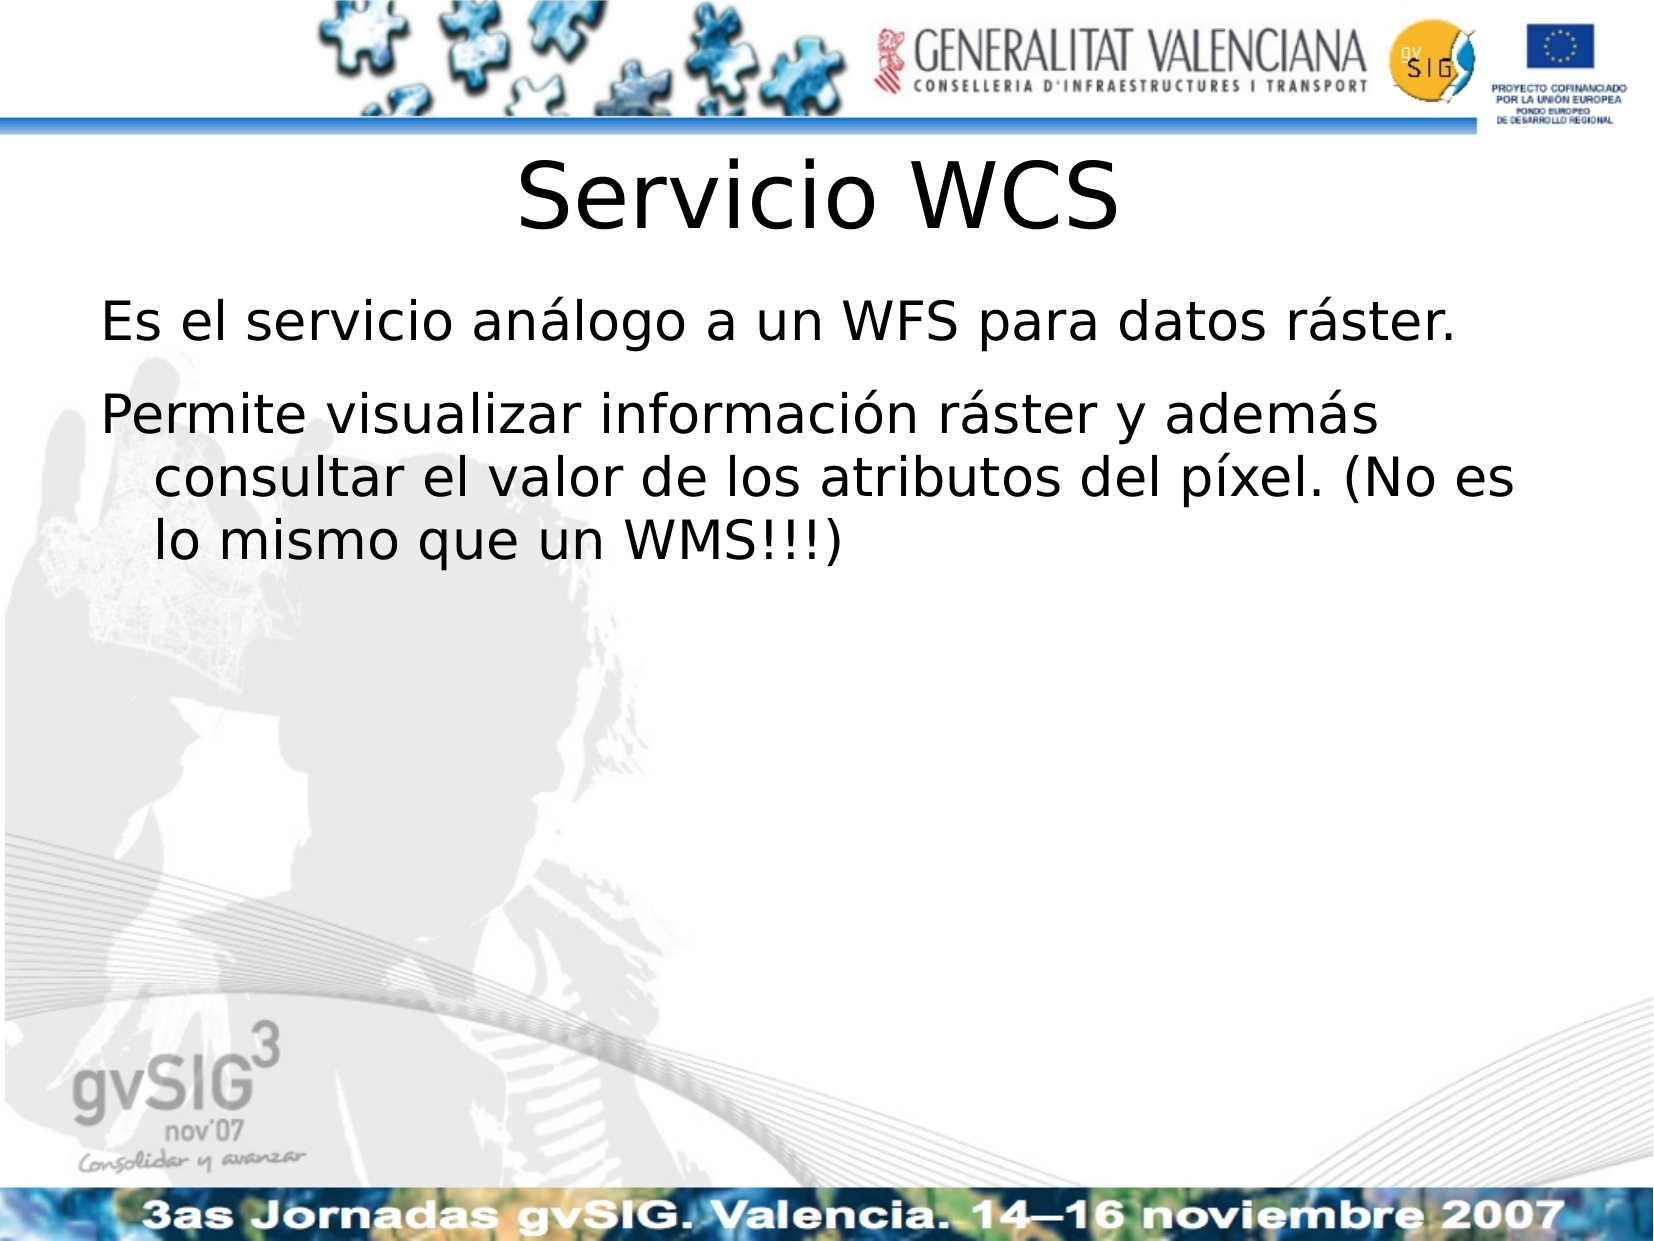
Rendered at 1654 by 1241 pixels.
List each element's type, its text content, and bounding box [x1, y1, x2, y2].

list Es el servicio análogo a un WFS para datos ráster. Permite visualizar información ráster y además consultar el valor de los atributos del píxel. (No es lo mismo que un WMS!!!) [82, 290, 1571, 1109]
title Servicio WCS [75, 92, 1563, 301]
picture [0, 0, 1654, 1241]
